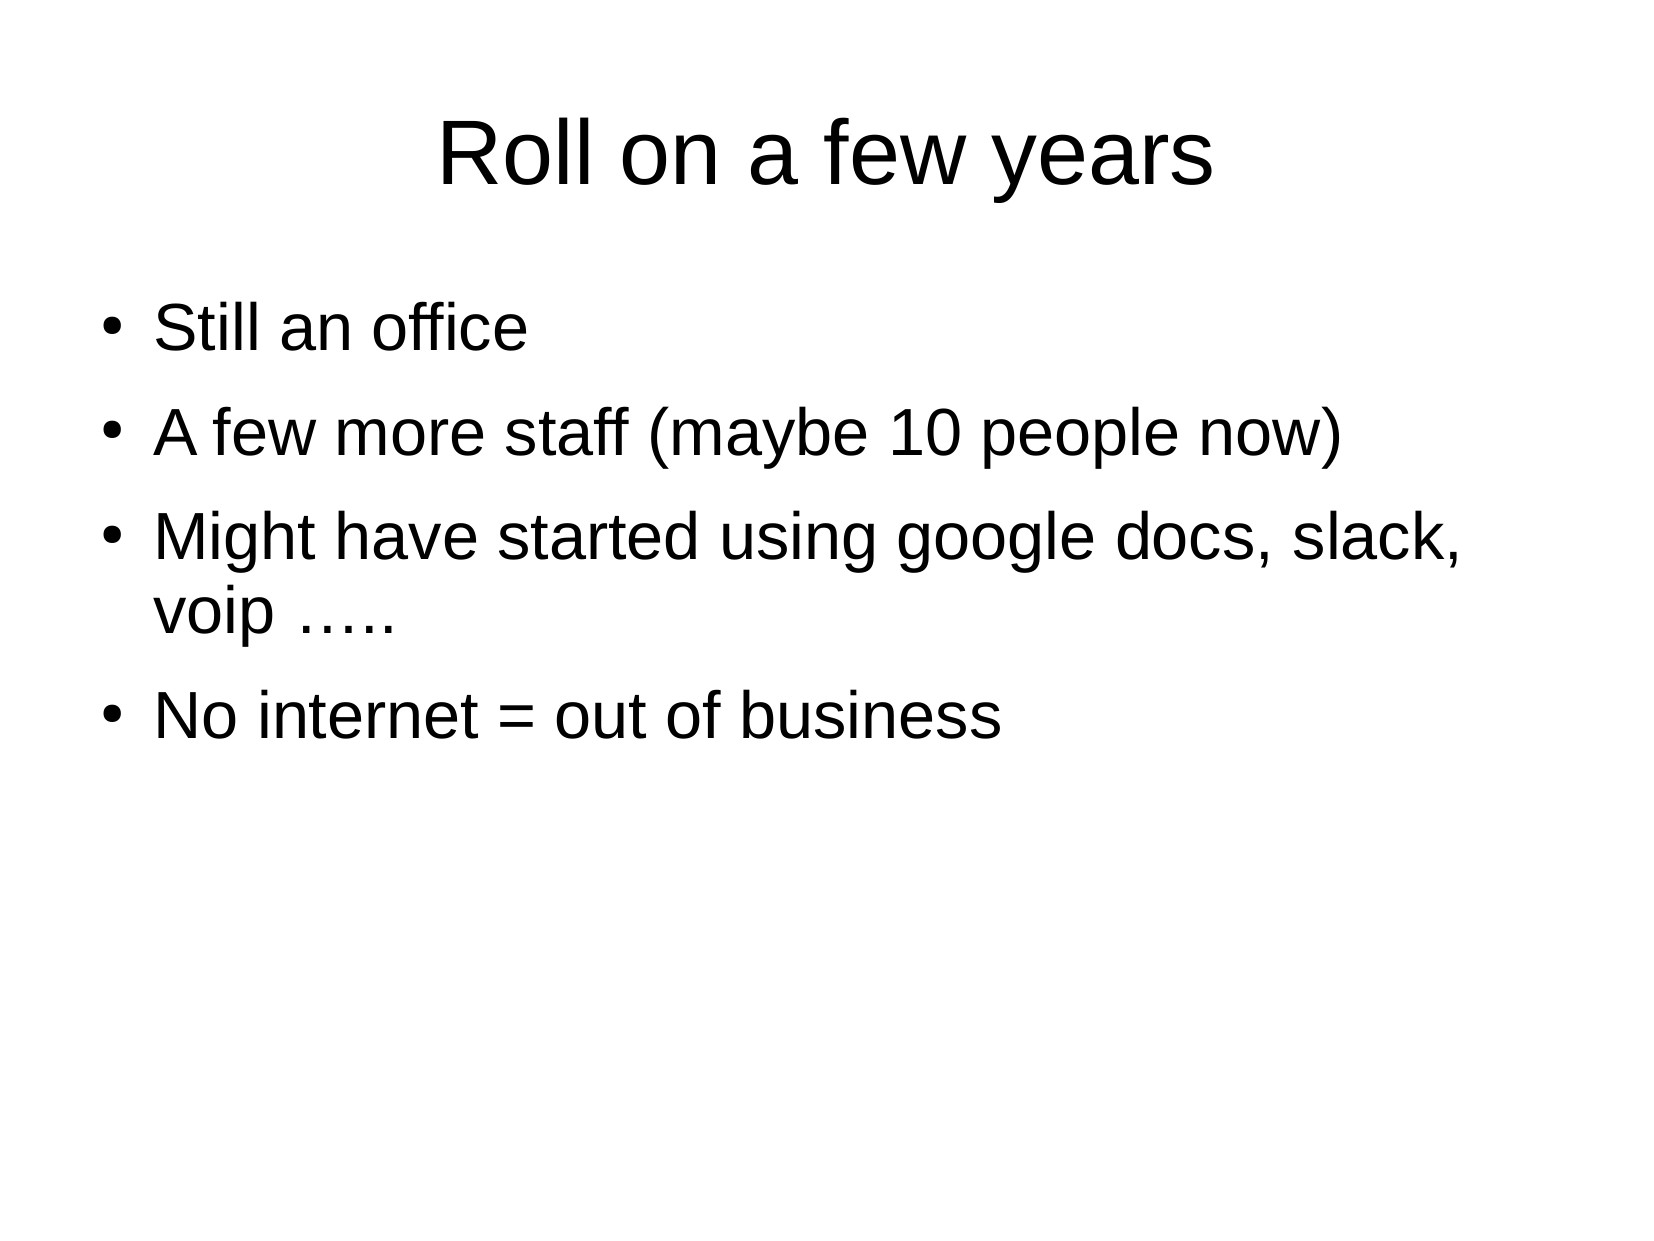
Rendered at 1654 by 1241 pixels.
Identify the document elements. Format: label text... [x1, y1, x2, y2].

title Roll on a few years [82, 49, 1571, 257]
list Still an office A few more staff (maybe 10 people now) Might have started using google docs, slack, voip ….. No internet = out of business [82, 290, 1571, 1010]
